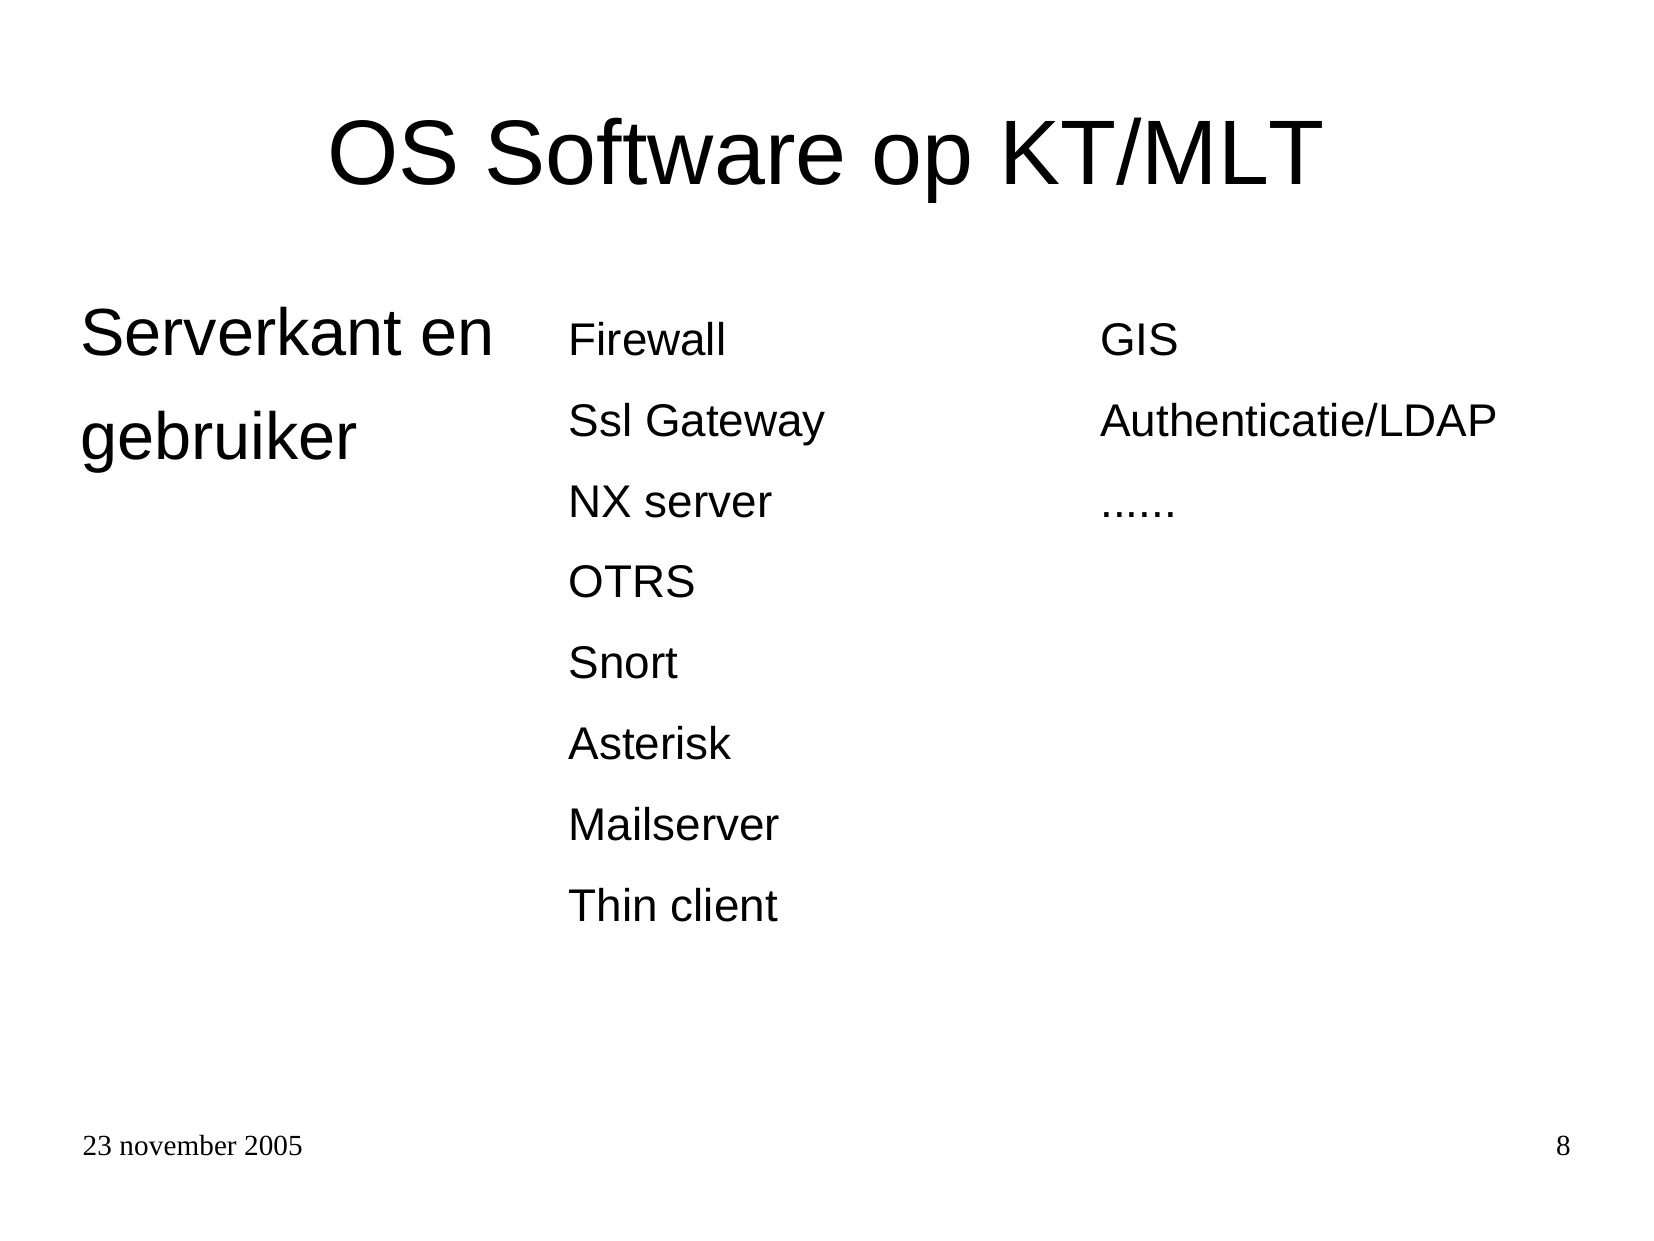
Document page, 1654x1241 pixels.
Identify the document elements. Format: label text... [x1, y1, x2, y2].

list Firewall Ssl Gateway NX server OTRS Snort Asterisk Mailserver Thin client [551, 314, 1063, 1037]
list Serverkant en gebruiker [62, 295, 532, 475]
list GIS Authenticatie/LDAP ...... [1082, 314, 1595, 1037]
title OS Software op KT/MLT [82, 49, 1571, 257]
